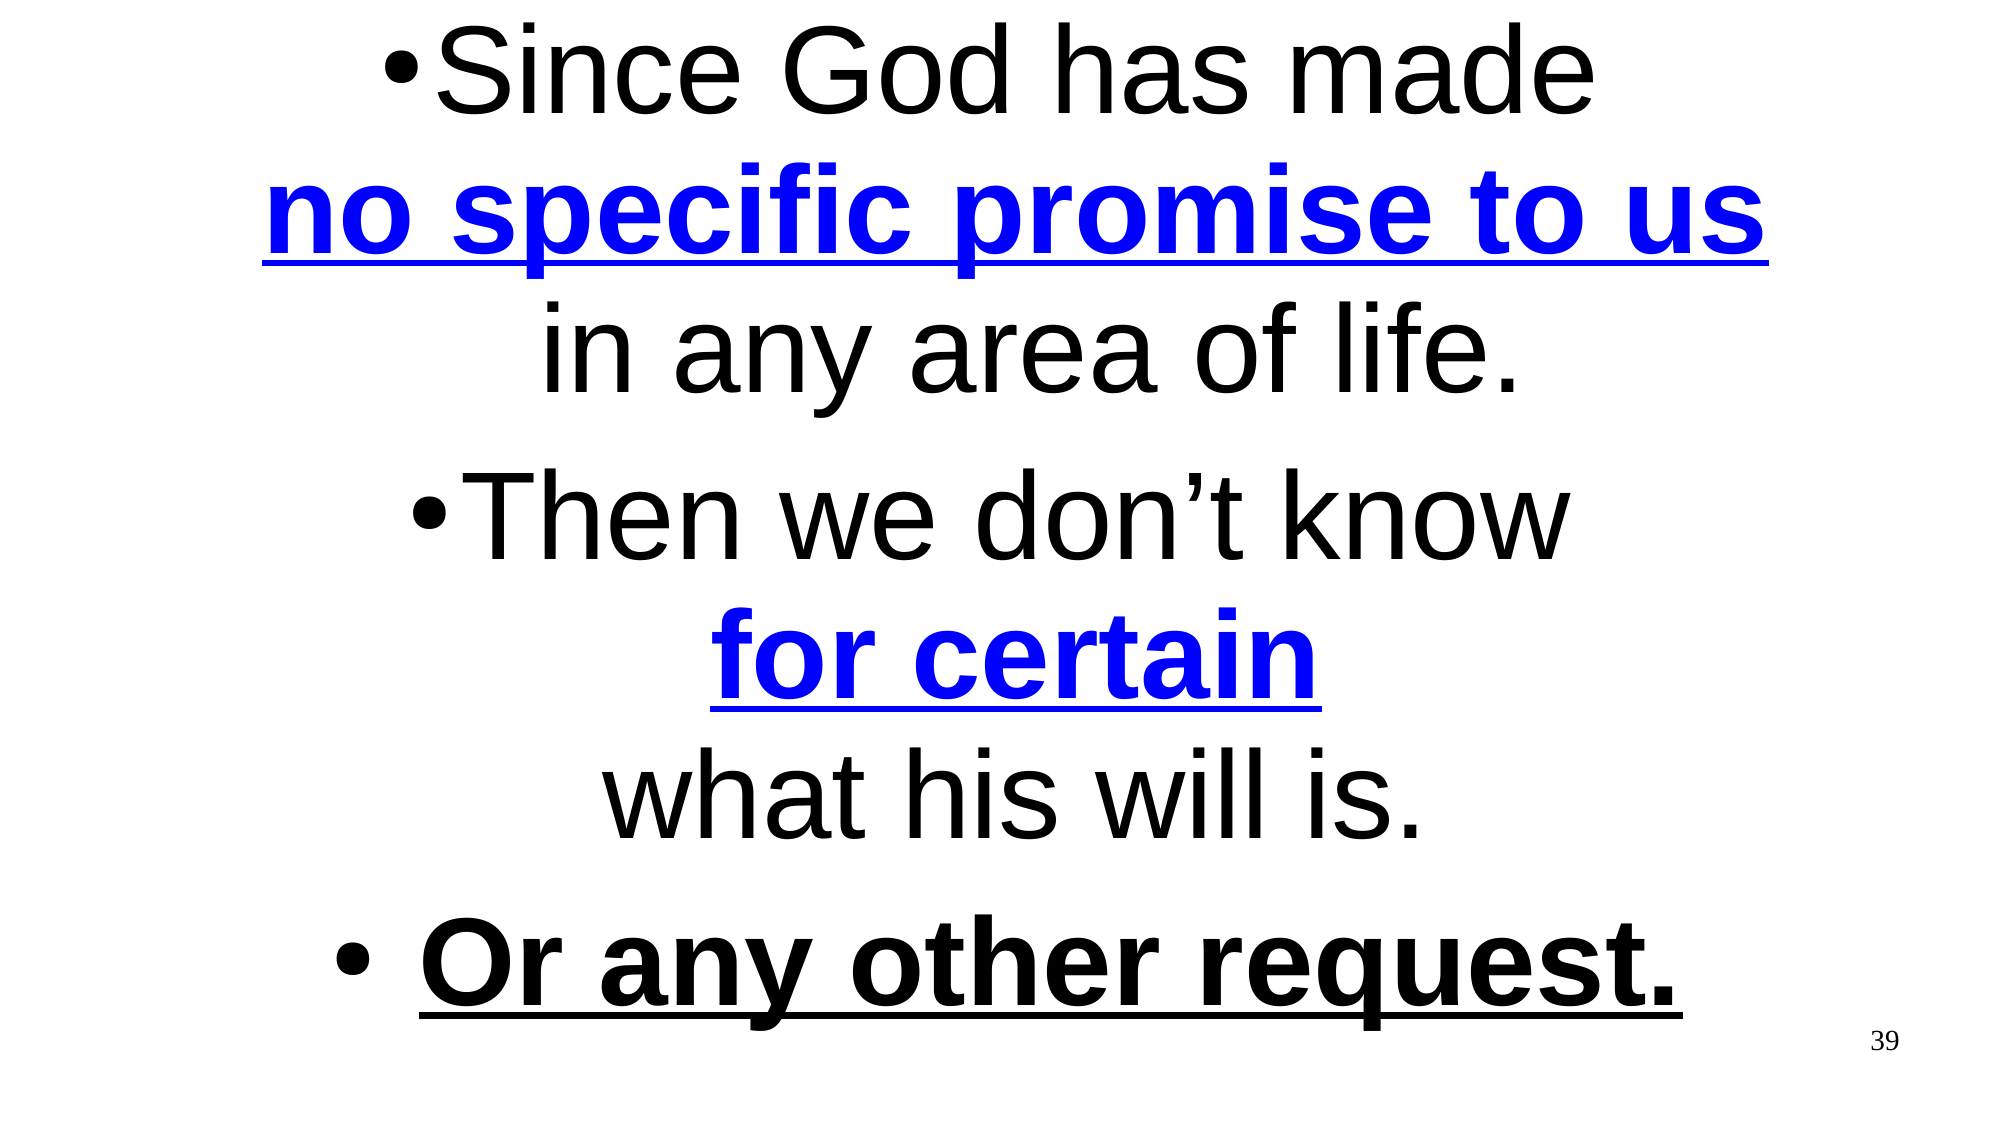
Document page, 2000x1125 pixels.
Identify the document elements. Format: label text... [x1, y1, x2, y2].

list Since God has made no specific promise to us in any area of life. Then we don’t know for certain what his will is. Or any other request. [0, 0, 1996, 1123]
